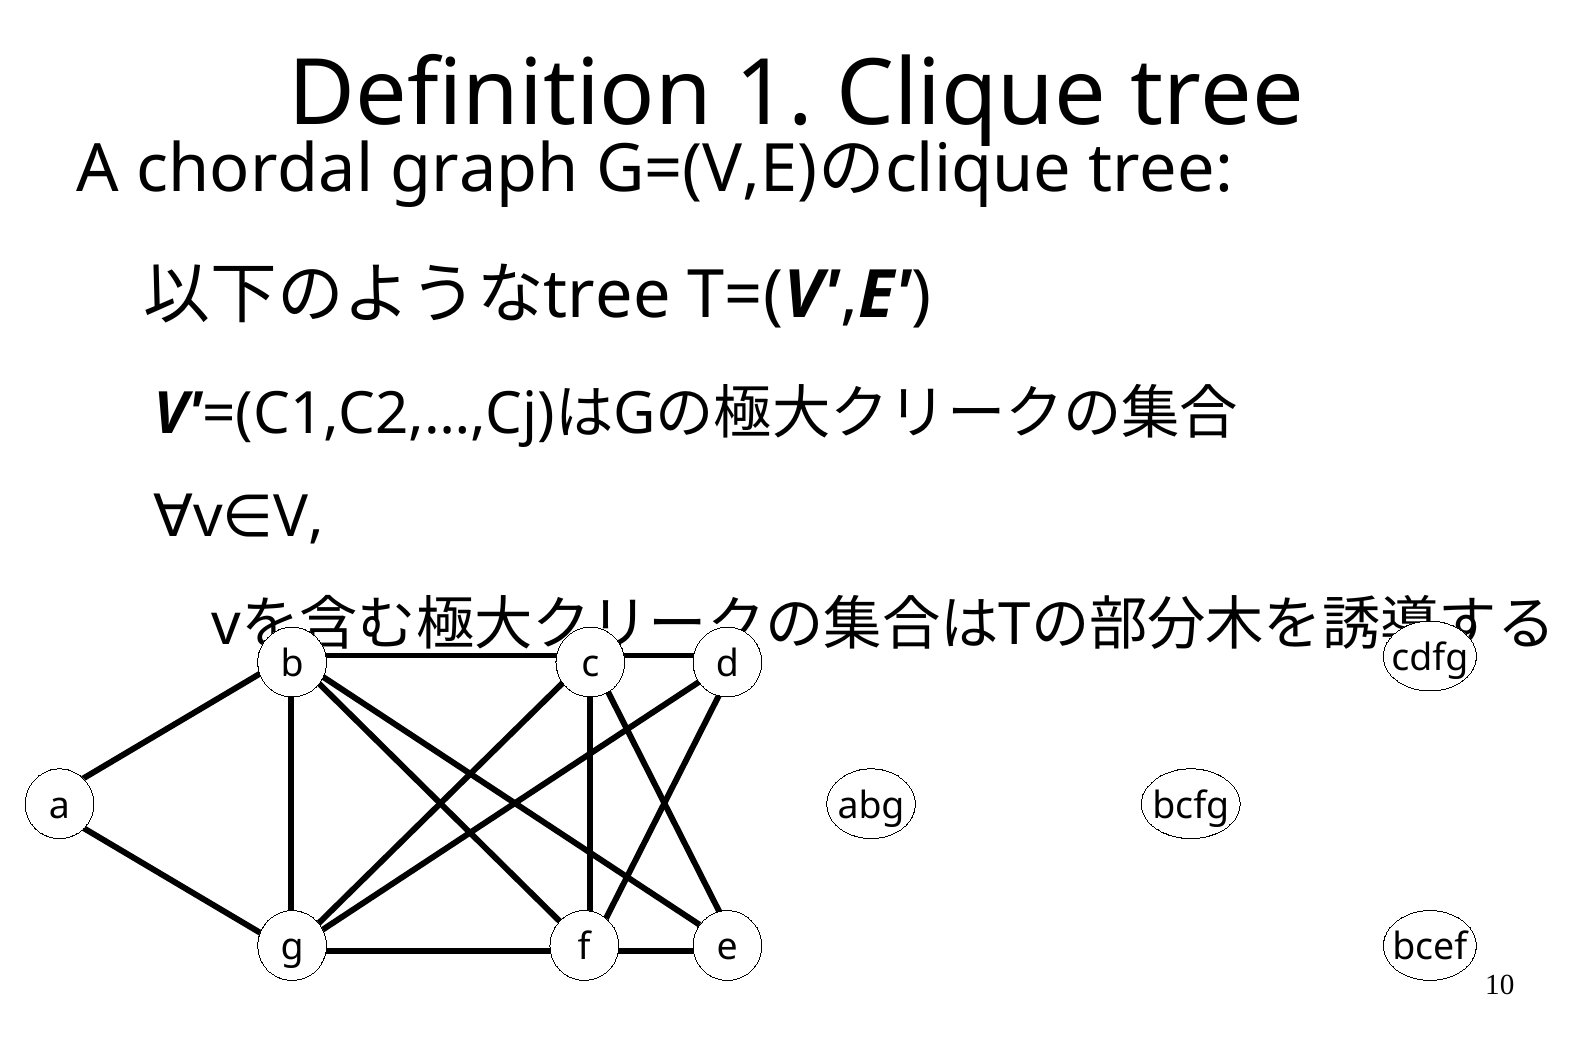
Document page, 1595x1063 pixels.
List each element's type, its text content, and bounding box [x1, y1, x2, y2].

text_box g [257, 910, 327, 981]
list A chordal graph G=(V,E)のclique tree: 以下のようなtree T=(V',E') V'=(C1,C2,…,Cj)はGの極大クリークの集合 ∀v∈V, vを含む極大クリークの集合はTの部分木を誘導する [59, 113, 1565, 552]
text_box cdfg [1383, 621, 1477, 691]
text_box bcef [1383, 910, 1477, 981]
text_box a [25, 768, 94, 839]
text_box b [257, 627, 327, 697]
text_box f [549, 910, 619, 981]
text_box d [693, 627, 762, 697]
text_box bcfg [1141, 768, 1241, 839]
text_box c [555, 627, 625, 697]
title Definition 1. Clique tree [79, 0, 1515, 178]
text_box e [693, 910, 762, 981]
text_box abg [826, 768, 916, 839]
